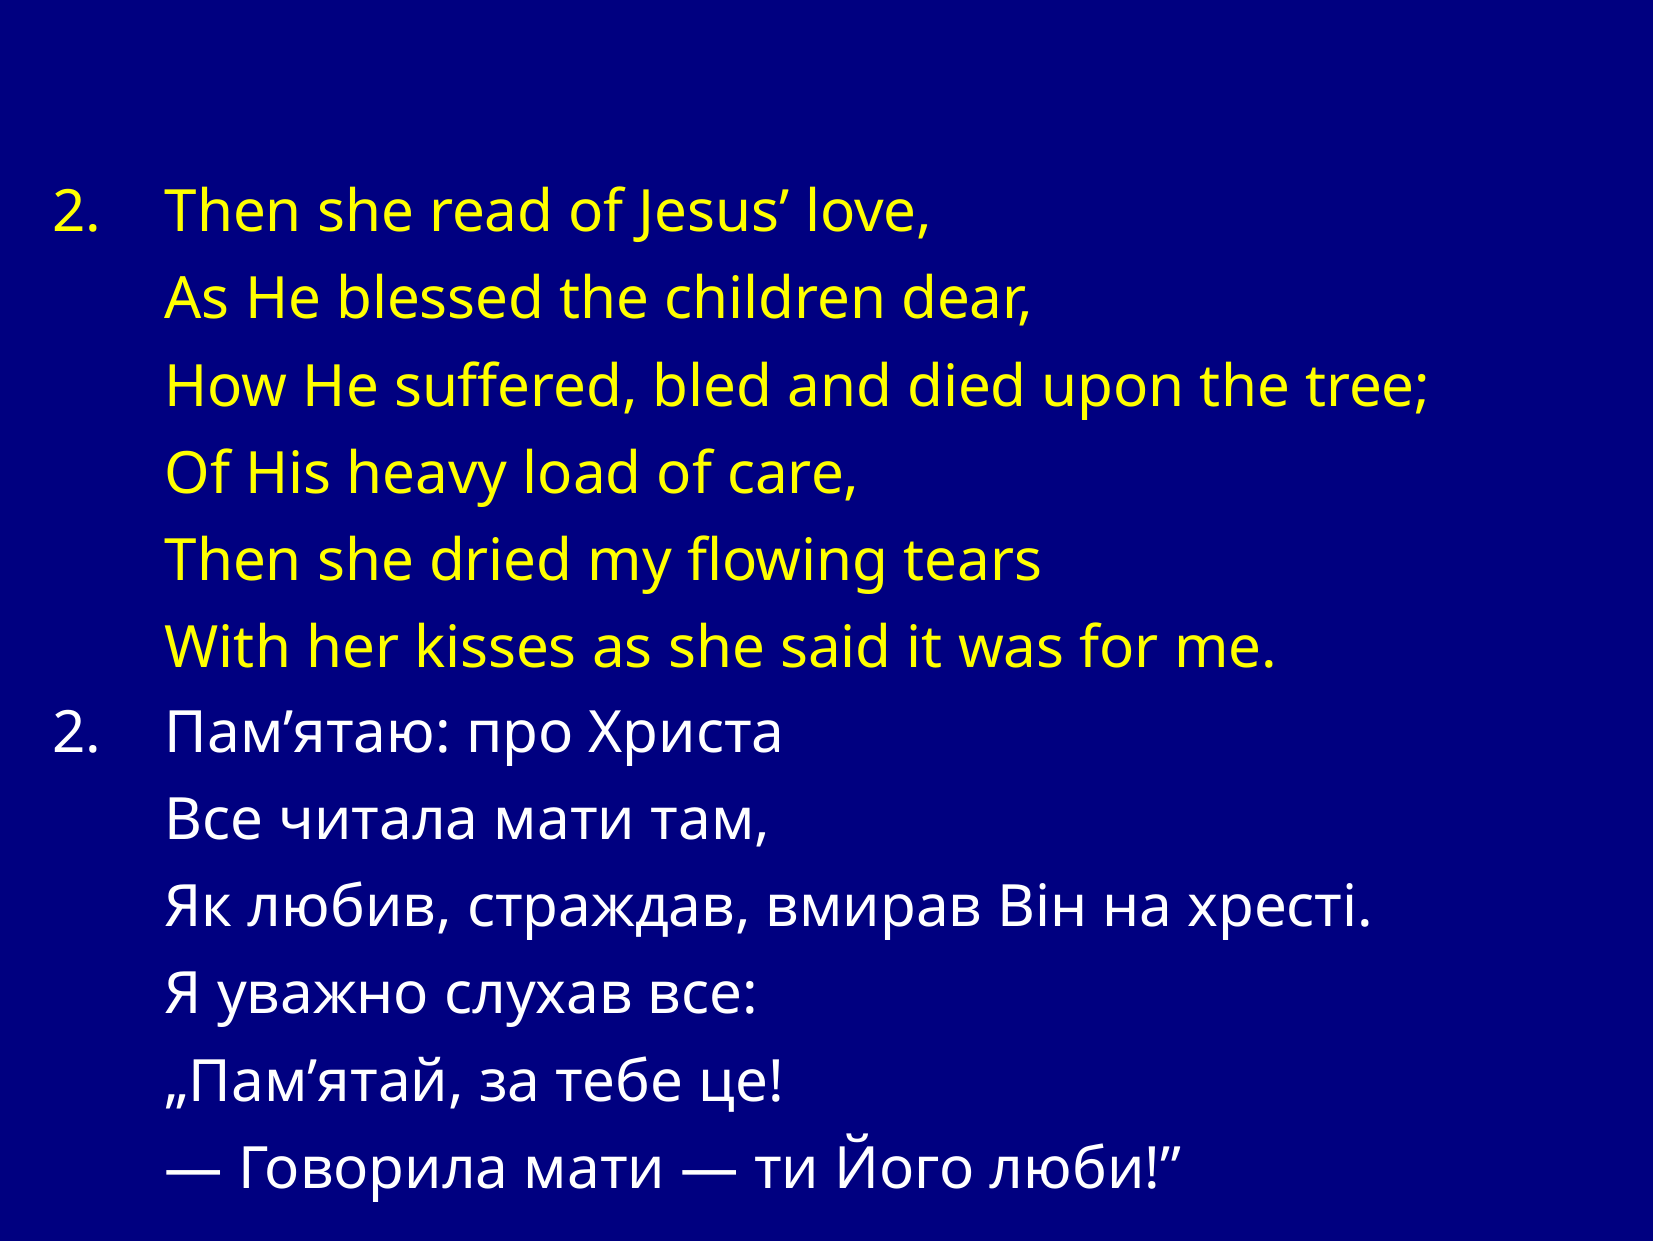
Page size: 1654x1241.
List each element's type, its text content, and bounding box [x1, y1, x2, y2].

text_box 2. Пам’ятаю: про Христа Все читала мати там, Як любив, страждав, вмирав Він на хресті. Я уважно слухав все: „Пам’ятай, за тебе це! ― Говорила мати ― ти Його люби!” [37, 675, 1576, 1163]
text_box 2. Then she read of Jesus’ love, As He blessed the children dear, How He suffered, bled and died upon the tree; Of His heavy load of care, Then she dried my flowing tears With her kisses as she said it was for me. [37, 75, 1576, 638]
